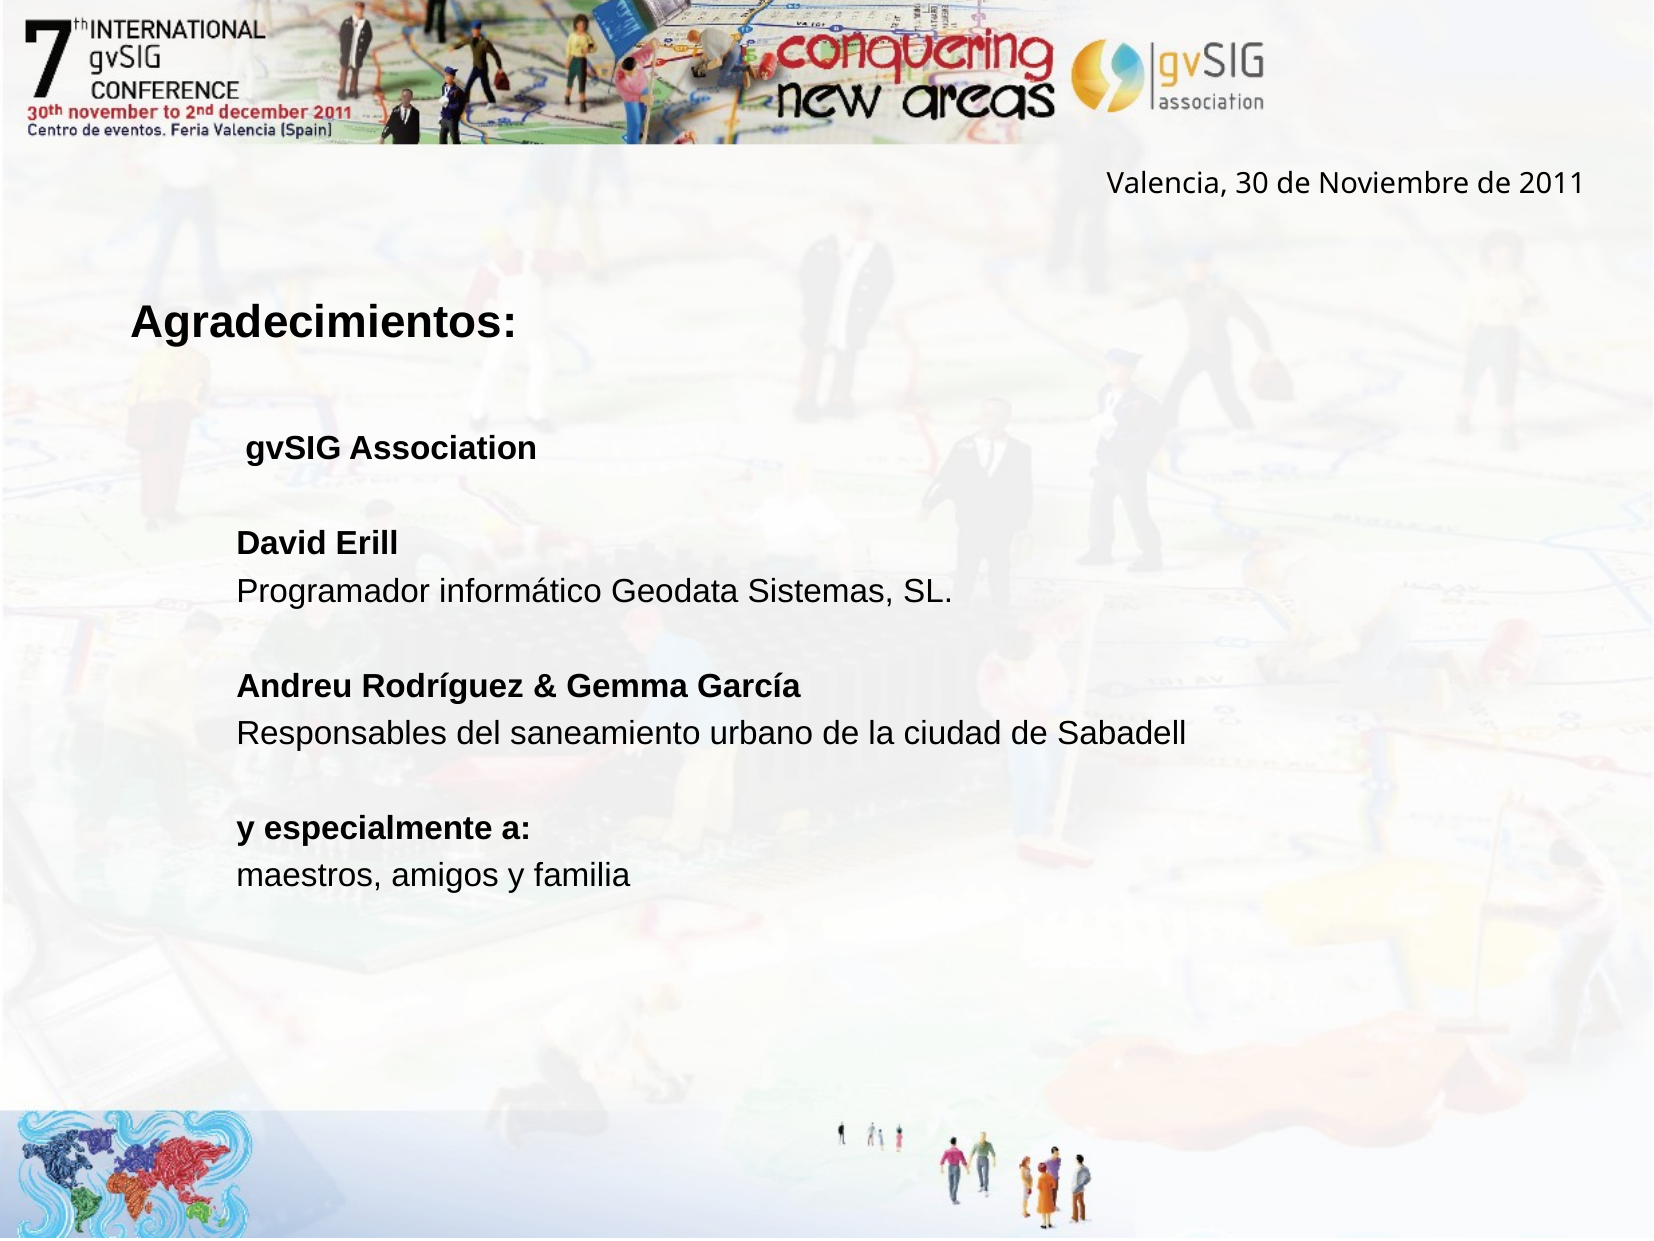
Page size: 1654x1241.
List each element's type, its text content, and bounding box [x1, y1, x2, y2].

text_box gvSIG Association David Erill Programador informático Geodata Sistemas, SL. Andreu Rodríguez & Gemma García Responsables del saneamiento urbano de la ciudad de Sabadell y especialmente a: maestros, amigos y familia [236, 429, 1477, 989]
text_box Agradecimientos: [118, 295, 798, 348]
title Valencia, 30 de Noviembre de 2011 [1051, 156, 1642, 207]
picture [0, 0, 1653, 1238]
